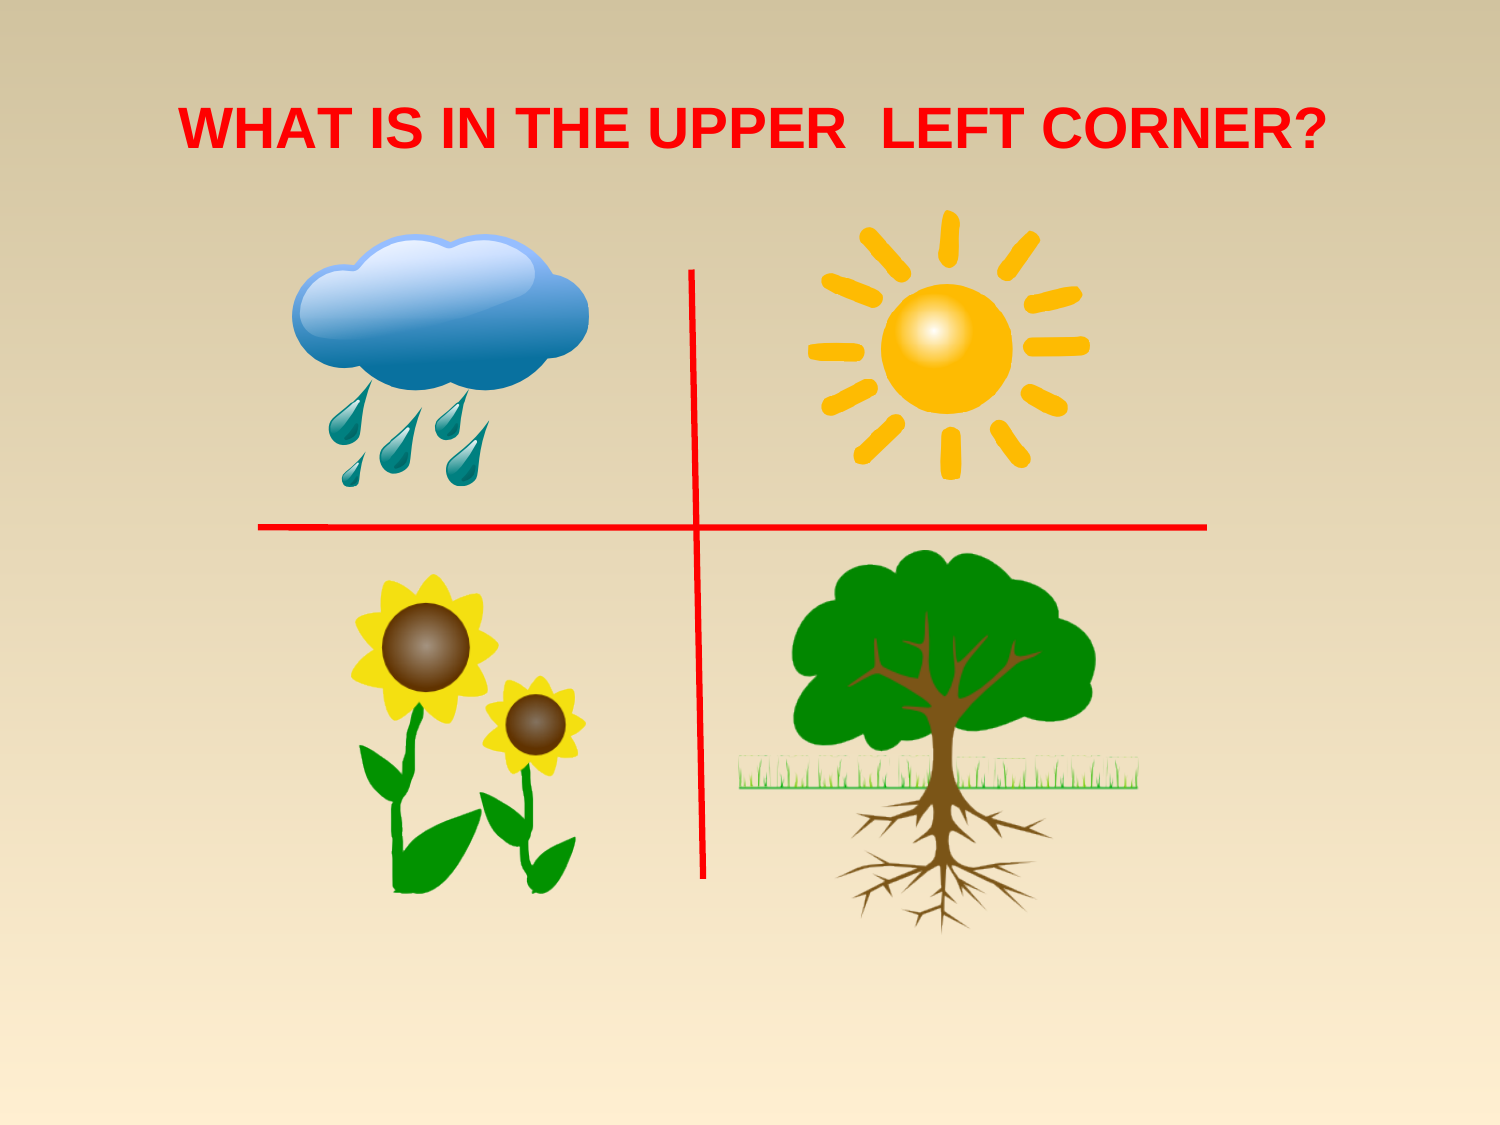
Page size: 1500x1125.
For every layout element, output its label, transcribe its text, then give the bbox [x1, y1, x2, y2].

picture [351, 574, 586, 894]
text_box WHAT IS IN THE UPPER LEFT CORNER? [163, 82, 1407, 168]
picture [808, 210, 1090, 480]
picture [292, 234, 589, 487]
picture [738, 550, 1139, 935]
